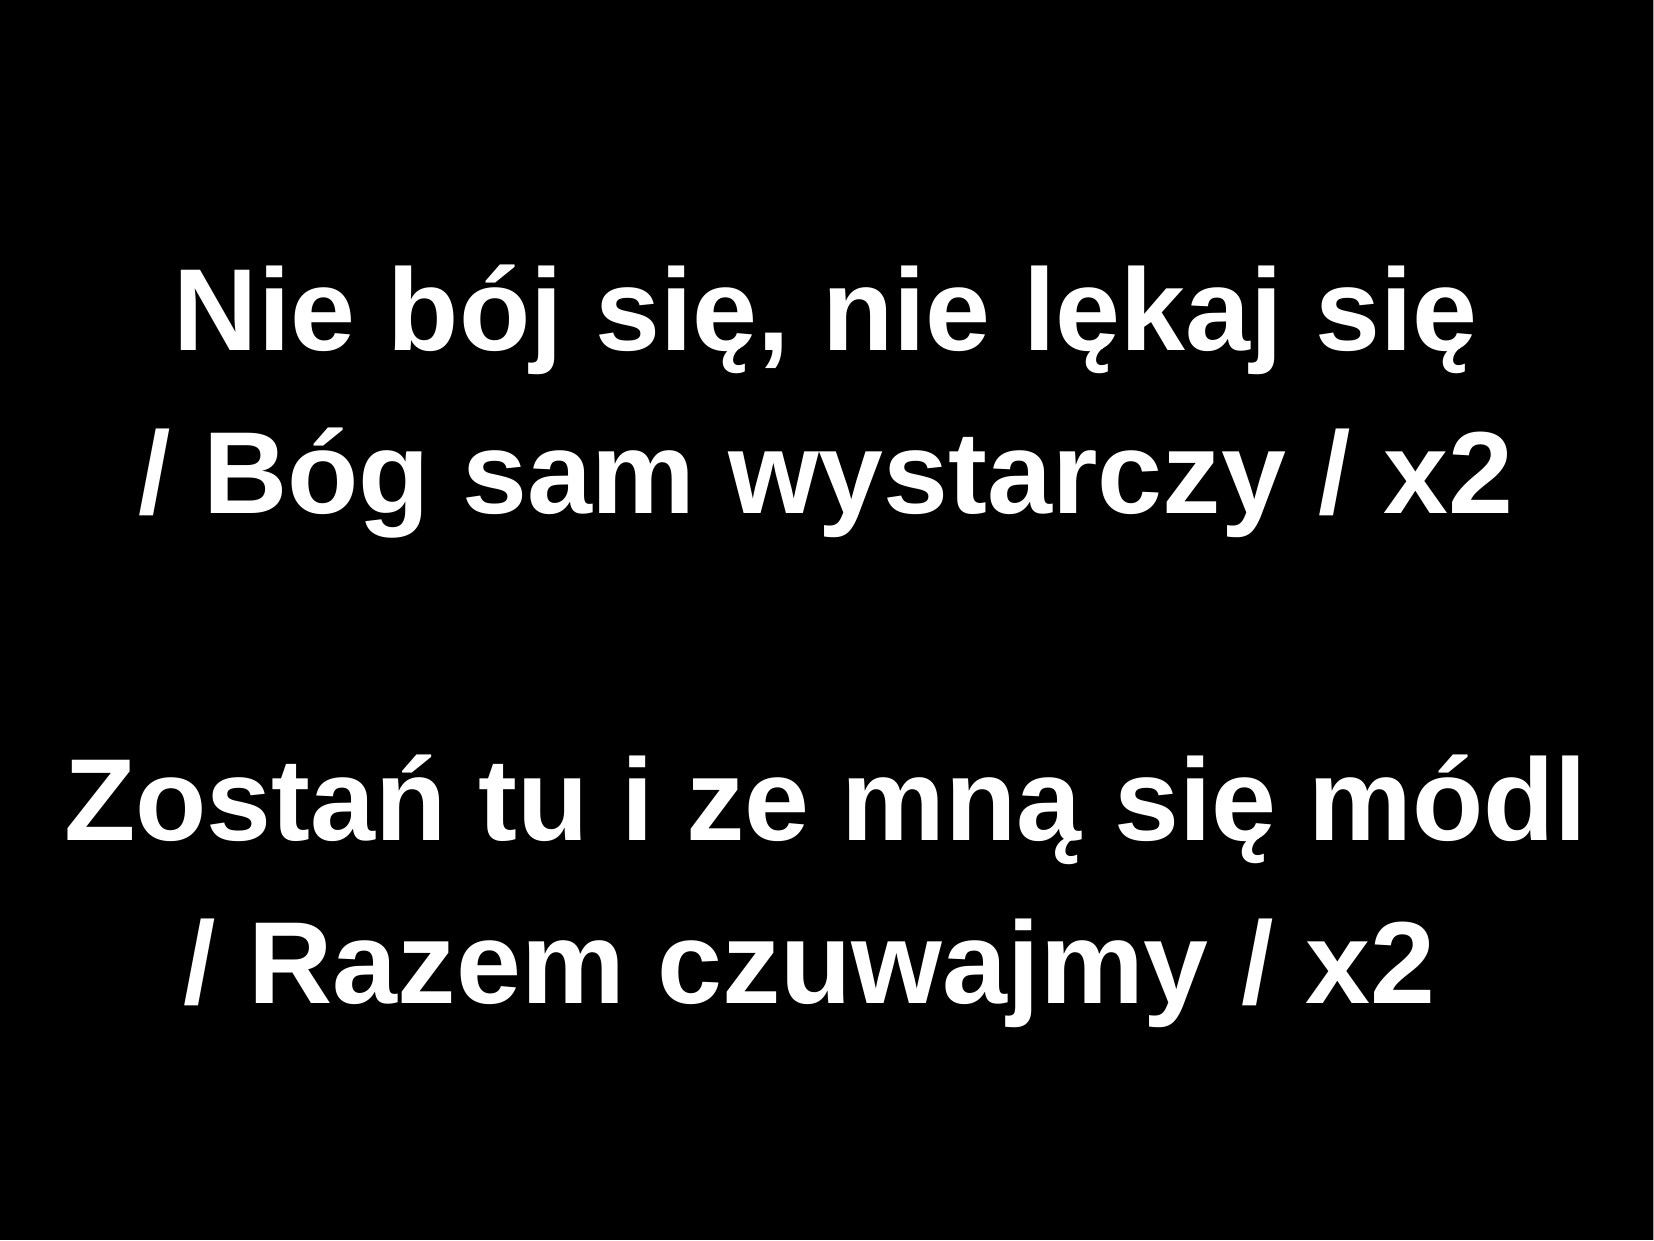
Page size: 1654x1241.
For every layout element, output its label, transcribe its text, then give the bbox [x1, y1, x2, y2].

subtitle Nie bój się, nie lękaj się / Bóg sam wystarczy / x2 Zostań tu i ze mną się módl / Razem czuwajmy / x2 [0, 0, 1654, 1241]
